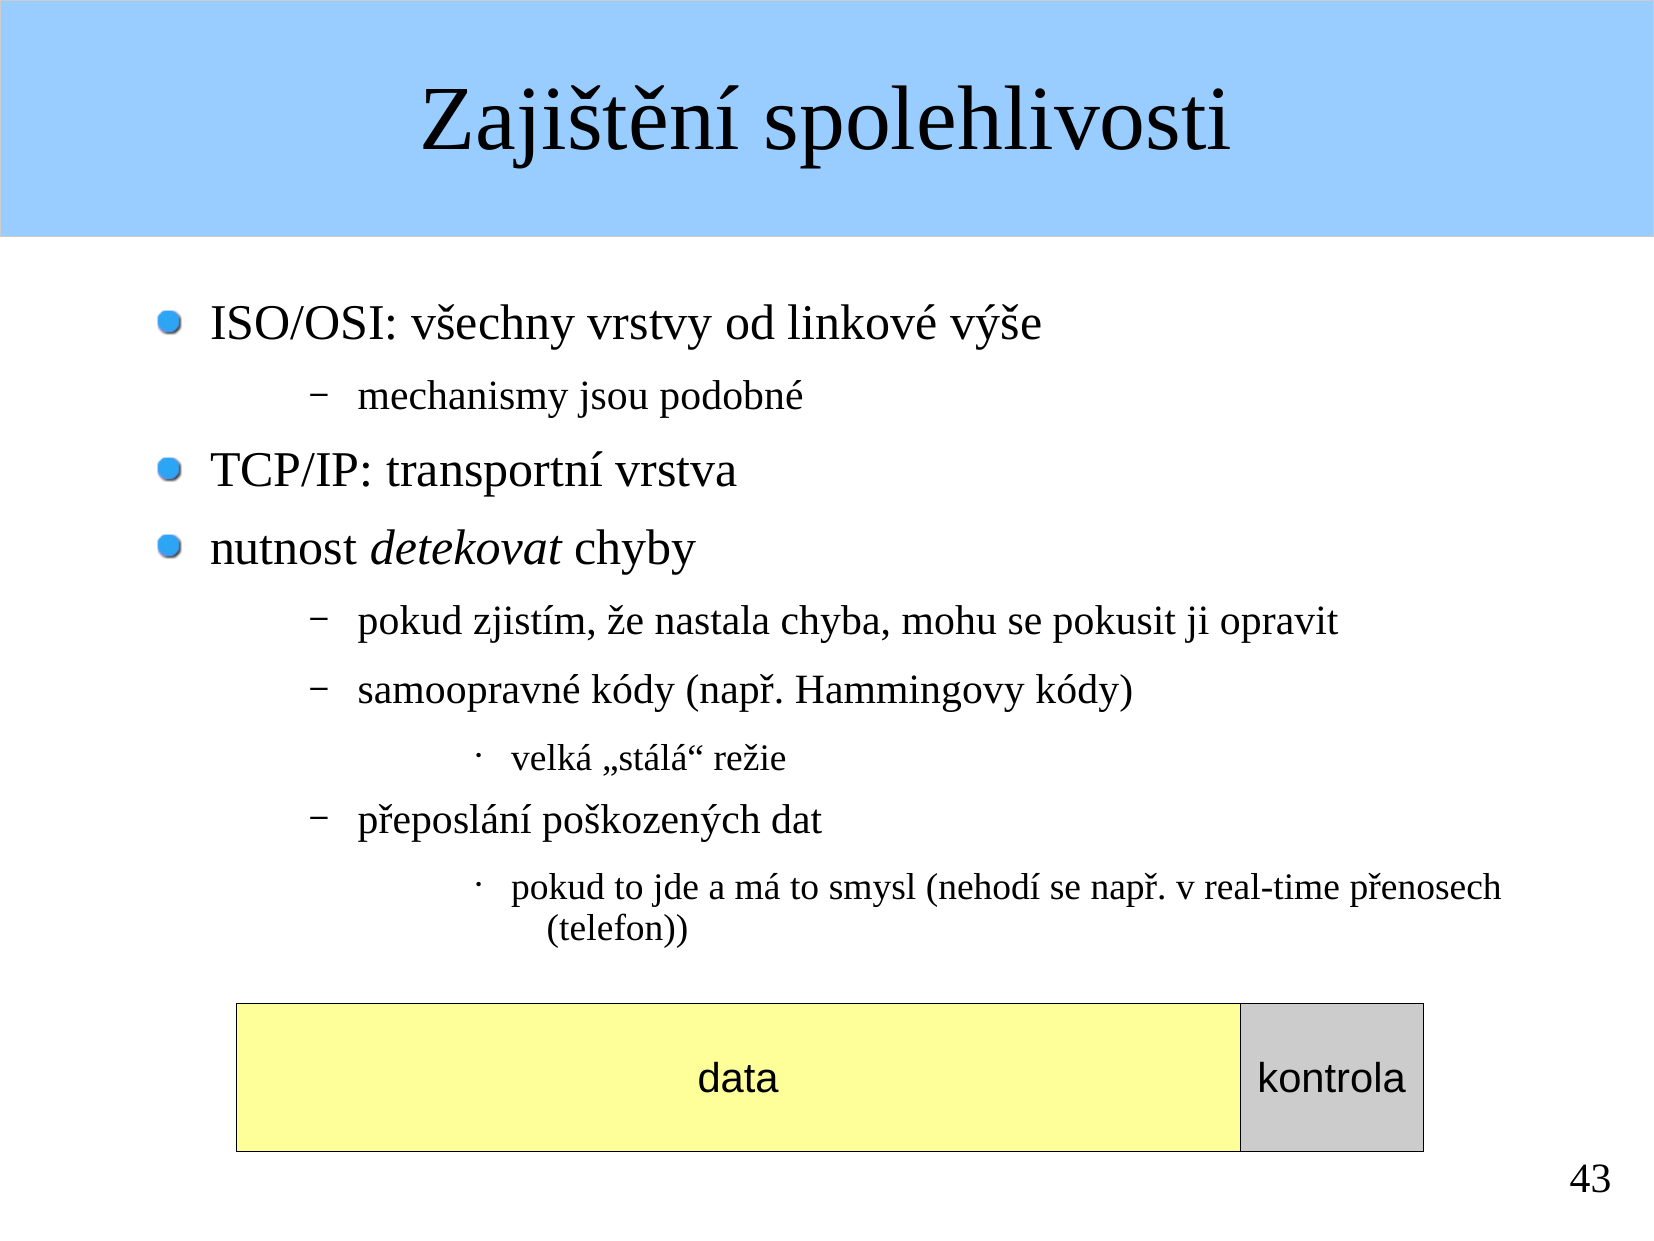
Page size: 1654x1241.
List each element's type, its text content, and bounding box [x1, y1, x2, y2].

text_box kontrola [1240, 1003, 1424, 1152]
title Zajištění spolehlivosti [0, 0, 1654, 237]
text_box data [236, 1003, 1240, 1152]
list ISO/OSI: všechny vrstvy od linkové výše mechanismy jsou podobné TCP/IP: transportní vrstva nutnost detekovat chyby pokud zjistím, že nastala chyba, mohu se pokusit ji opravit samoopravné kódy (např. Hammingovy kódy) velká „stálá“ režie přeposlání poškozených dat pokud to jde a má to smysl (nehodí se např. v real-time přenosech (telefon)) [121, 295, 1534, 1127]
